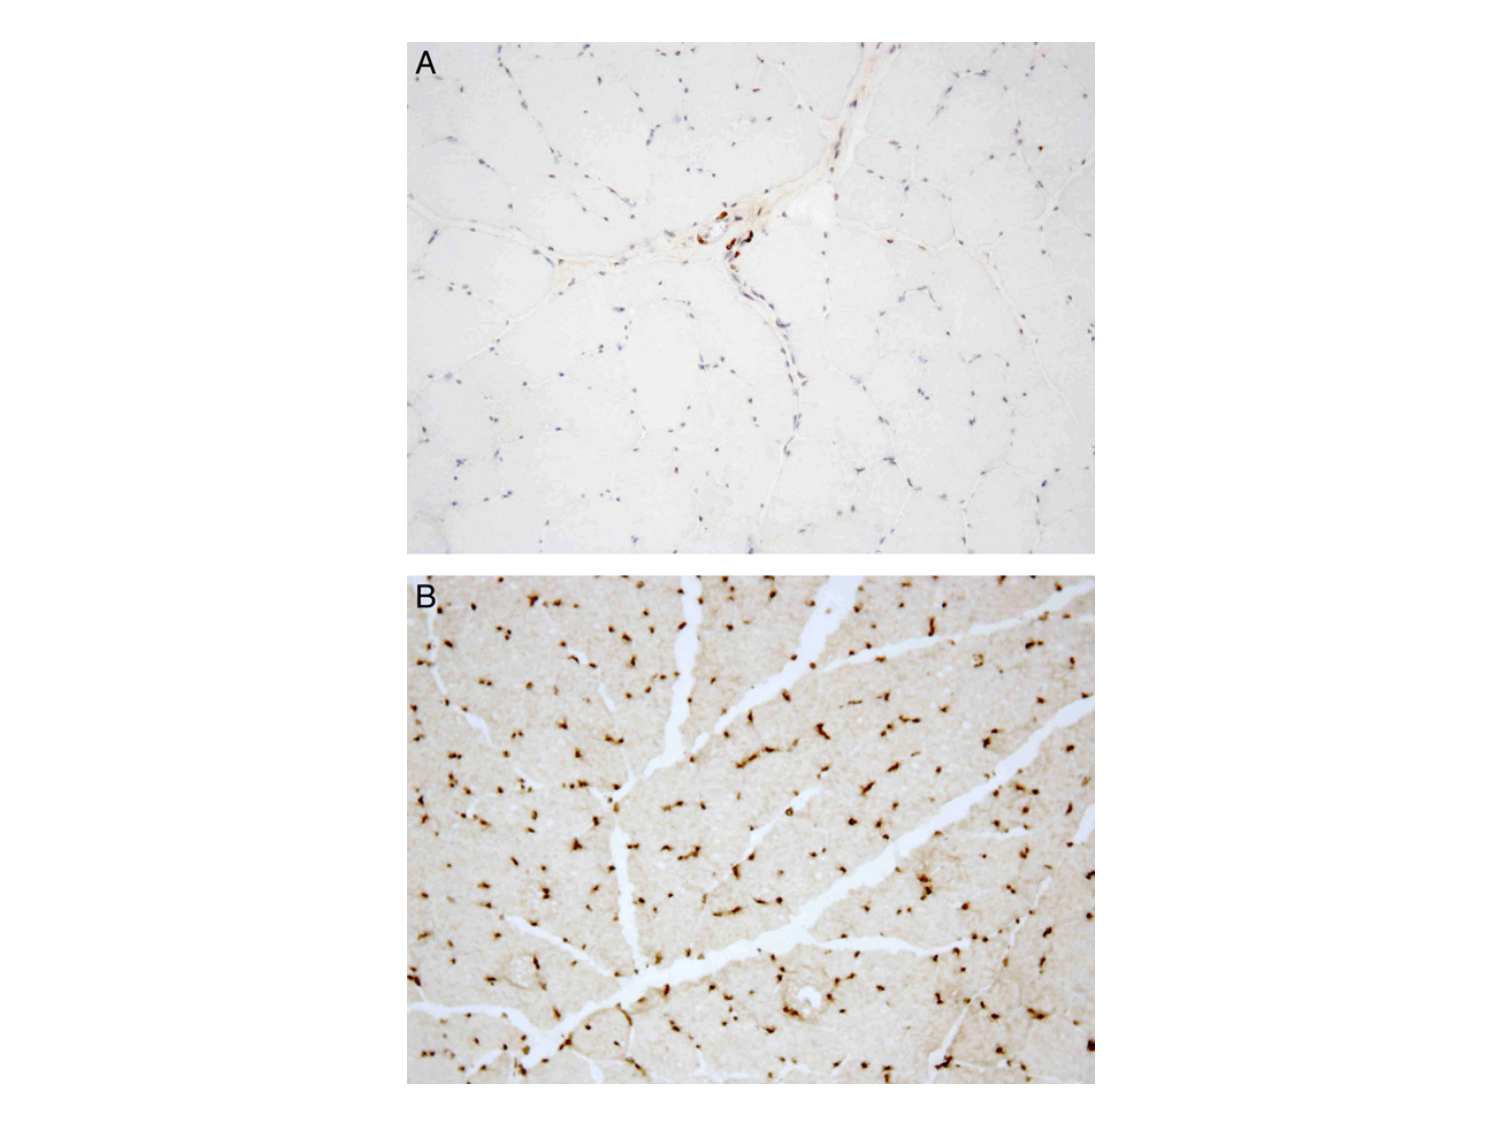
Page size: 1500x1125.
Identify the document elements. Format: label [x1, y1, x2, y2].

picture [407, 42, 1095, 1084]
